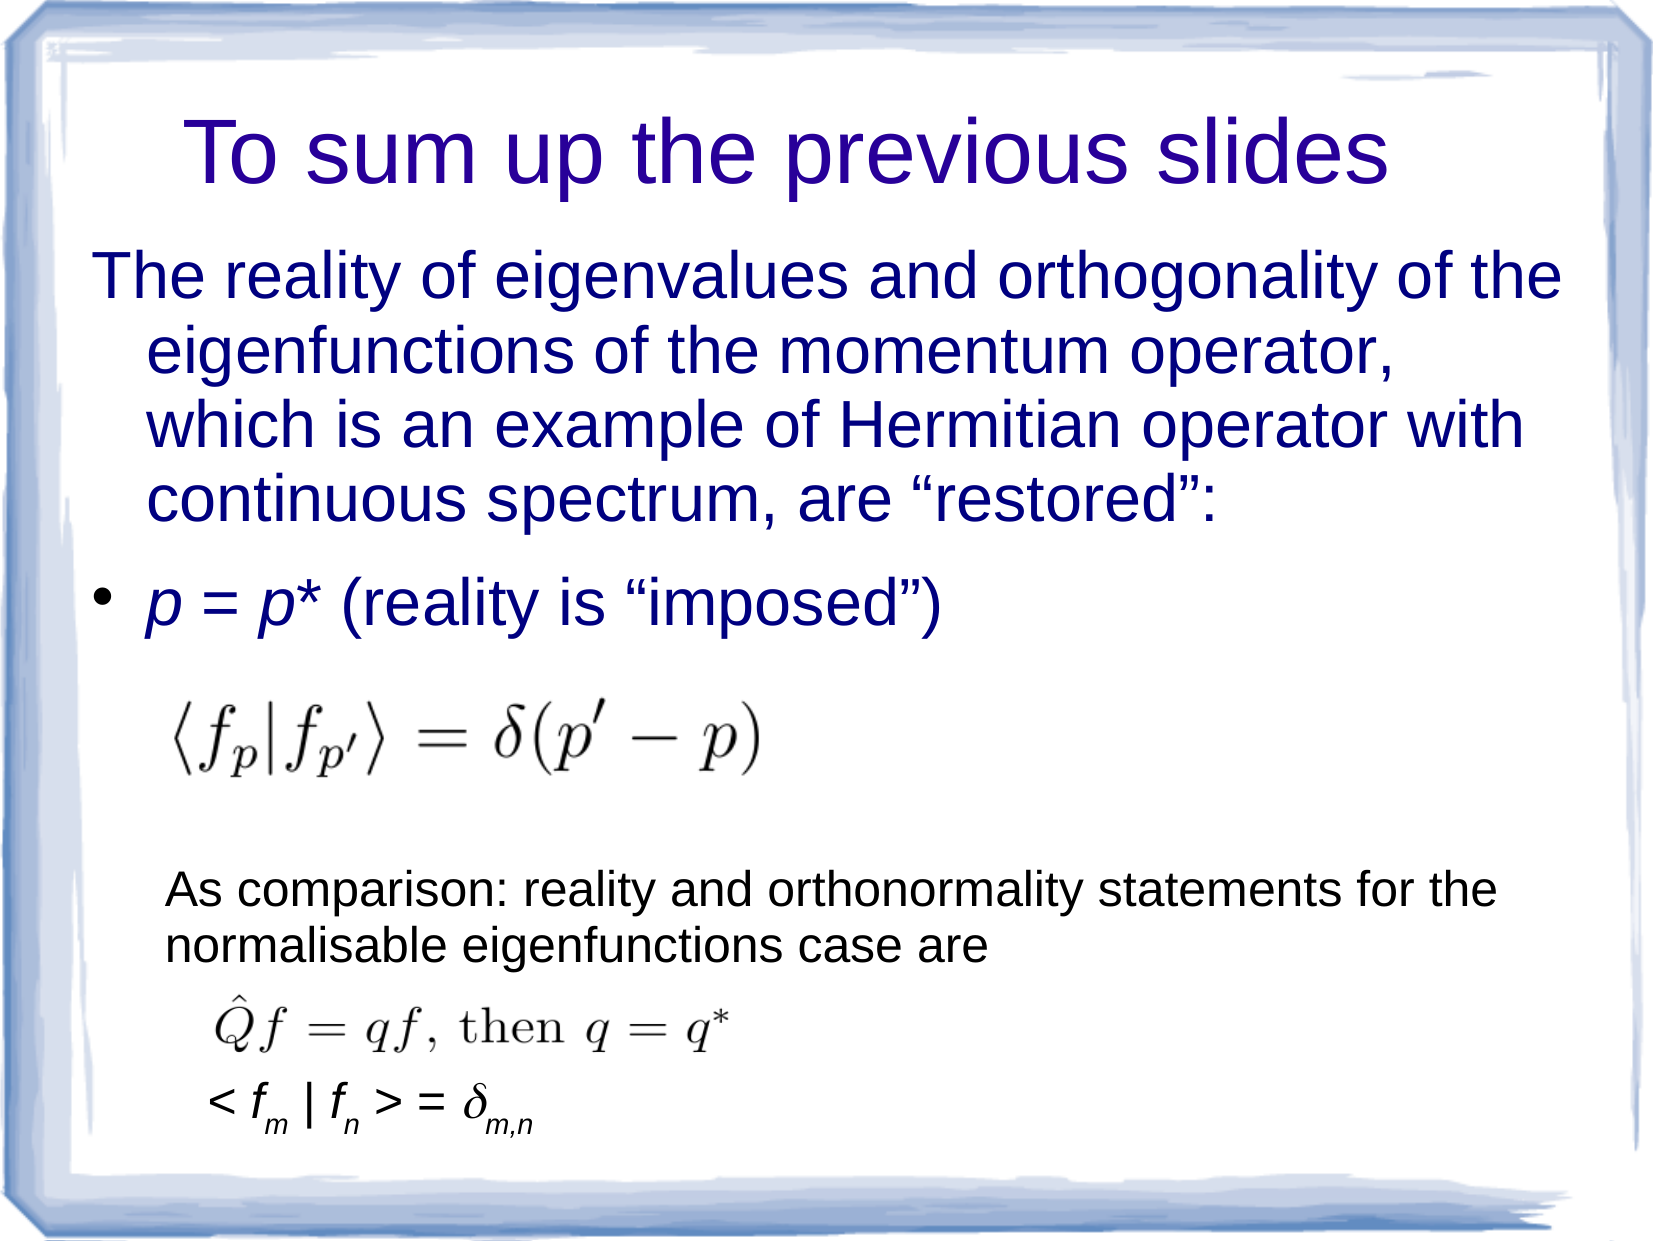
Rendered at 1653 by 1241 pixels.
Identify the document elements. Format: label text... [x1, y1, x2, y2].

picture [0, 0, 1653, 1241]
text_box As comparison: reality and orthonormality statements for the normalisable eigenfunctions case are [150, 915, 1516, 982]
title To sum up the previous slides [45, 50, 1531, 256]
text_box < fm | fn > = dm,n [192, 1060, 598, 1161]
text_box The reality of eigenvalues and orthogonality of the eigenfunctions of the momentum operator, which is an example of Hermitian operator with continuous spectrum, are “restored”: p = p* (reality is “imposed”) [90, 234, 1578, 915]
